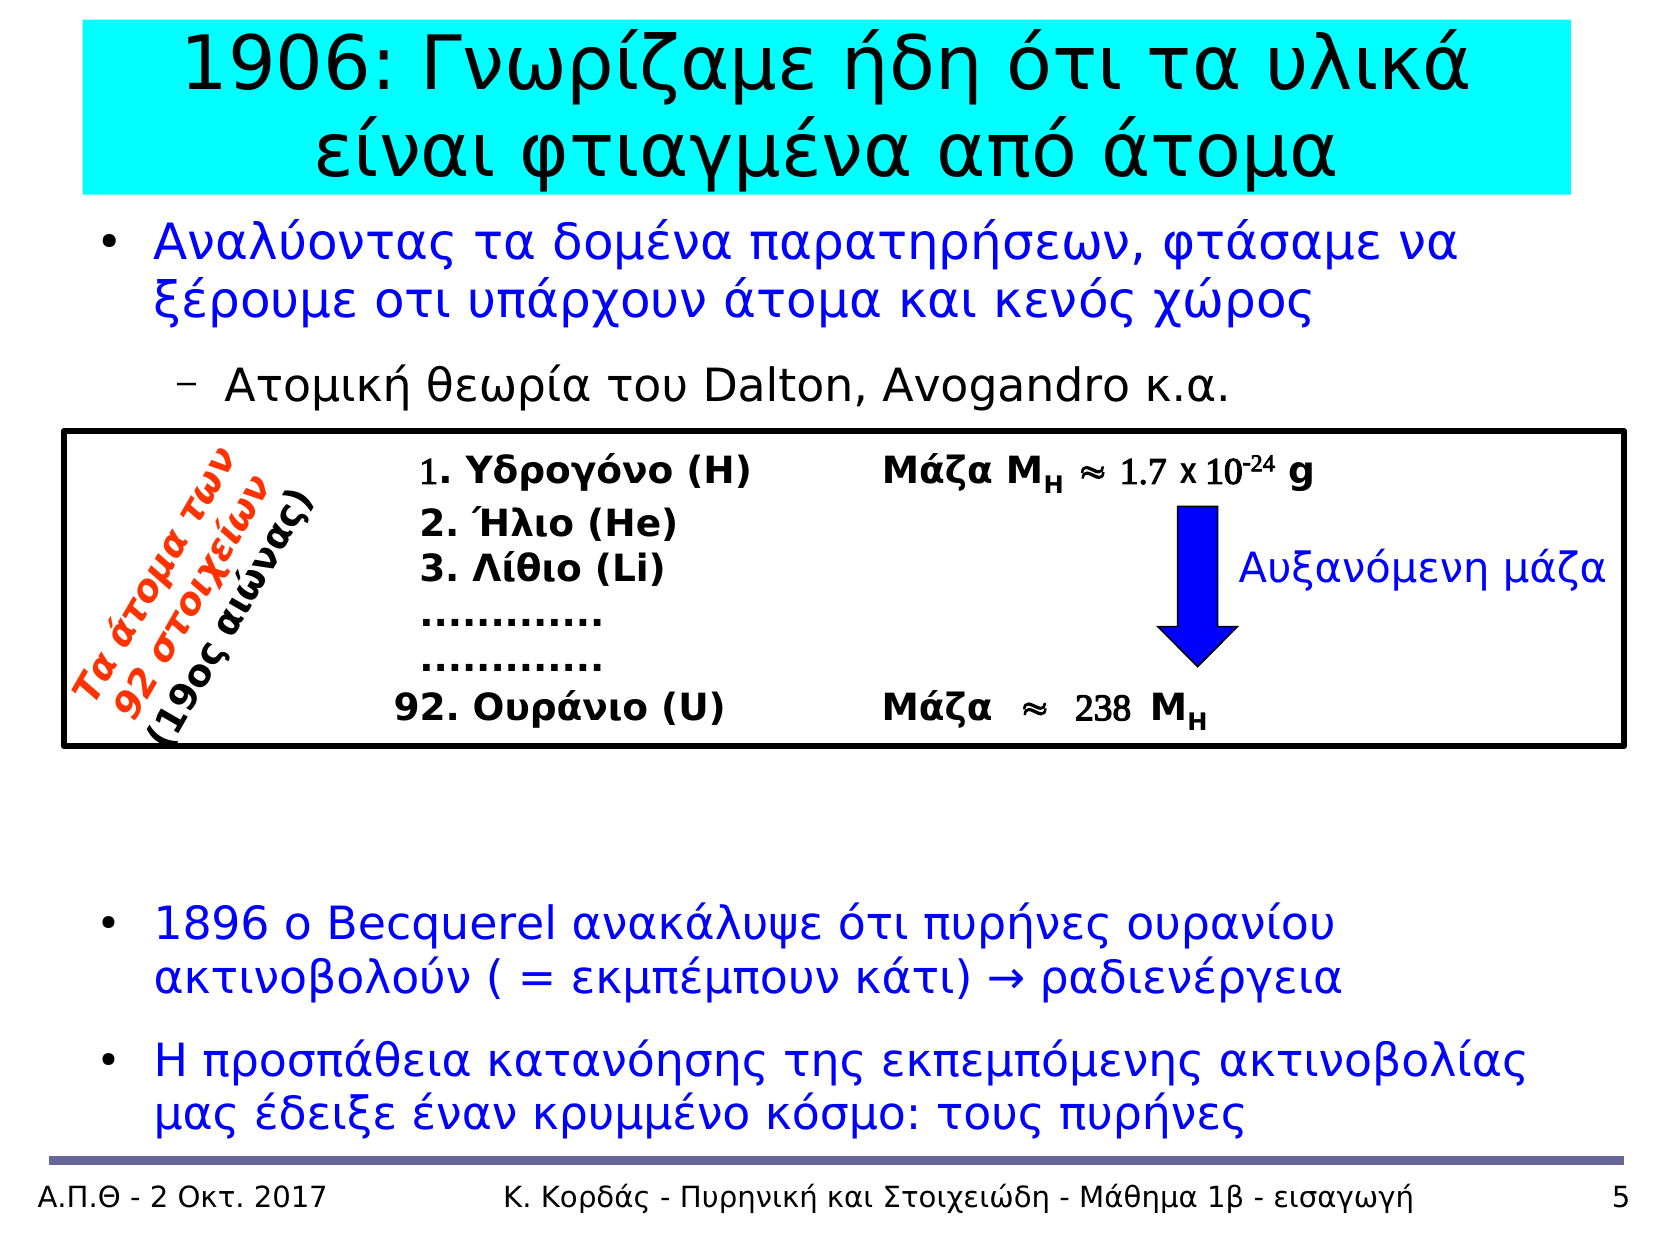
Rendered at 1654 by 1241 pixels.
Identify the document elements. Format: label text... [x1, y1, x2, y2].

title 1906: Γνωρίζαμε ήδη ότι τα υλικά είναι φτιαγμένα από άτομα [82, 19, 1571, 195]
text_box Τα άτομα των 92 στοιχείων (19ος αιώνας) [48, 409, 344, 774]
list Αναλύοντας τα δομένα παρατηρήσεων, φτάσαμε να ξέρουμε οτι υπάρχουν άτομα και κενός χώρος Ατομική θεωρία του Dalton, Avogandro κ.α. 1896 o Becquerel ανακάλυψε ότι πυρήνες ουρανίου ακτινοβολούν ( = εκμπέμπουν κάτι) → ραδιενέργεια Η προσπάθεια κατανόησης της εκπεμπόμενης ακτινοβολίας μας έδειξε έναν κρυμμένο κόσμο: τους πυρήνες [82, 213, 1571, 431]
text_box [1157, 506, 1238, 667]
text_box Αυξανόμενη μάζα [1223, 536, 1623, 601]
list Αναλύοντας τα δομένα παρατηρήσεων, φτάσαμε να ξέρουμε οτι υπάρχουν άτομα και κενός χώρος Ατομική θεωρία του Dalton, Avogandro κ.α. 1896 o Becquerel ανακάλυψε ότι πυρήνες ουρανίου ακτινοβολούν ( = εκμπέμπουν κάτι) → ραδιενέργεια Η προσπάθεια κατανόησης της εκπεμπόμενης ακτινοβολίας μας έδειξε έναν κρυμμένο κόσμο: τους πυρήνες [82, 747, 1571, 1144]
text_box . Υδρογόνο (H) Μάζα MH   x  g 2. Ήλιο (He) 3. Λίθιο (Li) ............. ............. 92. Ουράνιο (U) Μάζα  MH [63, 431, 203, 673]
text_box . Υδρογόνο (H) Μάζα MH   x  g 2. Ήλιο (He) 3. Λίθιο (Li) ............. ............. 92. Ουράνιο (U) Μάζα  MH [192, 431, 1625, 747]
